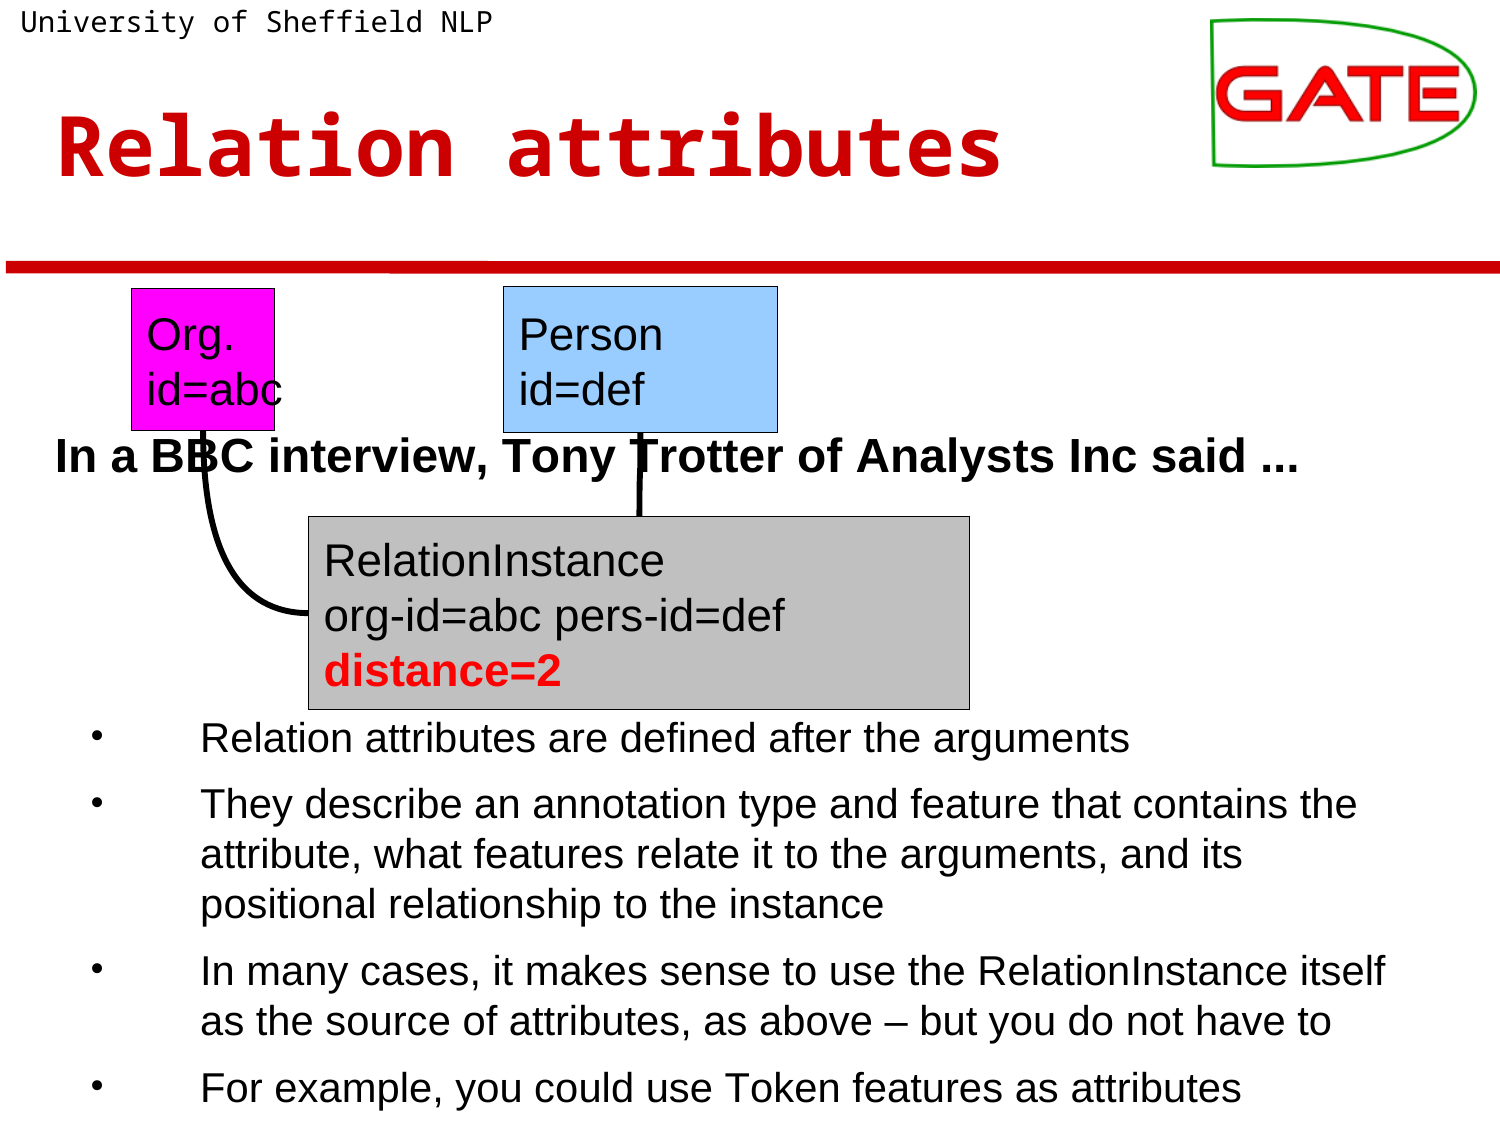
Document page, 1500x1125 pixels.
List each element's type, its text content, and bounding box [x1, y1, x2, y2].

list Relation attributes are defined after the arguments They describe an annotation type and feature that contains the attribute, what features relate it to the arguments, and its positional relationship to the instance In many cases, it makes sense to use the RelationInstance itself as the source of attributes, as above – but you do not have to For example, you could use Token features as attributes [75, 702, 1425, 1125]
text_box RelationInstance org-id=abc pers-id=def distance=2 [308, 516, 970, 710]
text_box Person id=def [503, 286, 778, 417]
title Relation attributes [41, 37, 1391, 254]
text_box In a BBC interview, Tony Trotter of Analysts Inc said ... [40, 417, 1477, 490]
picture [1210, 18, 1477, 168]
text_box Org. id=abc [131, 288, 275, 417]
